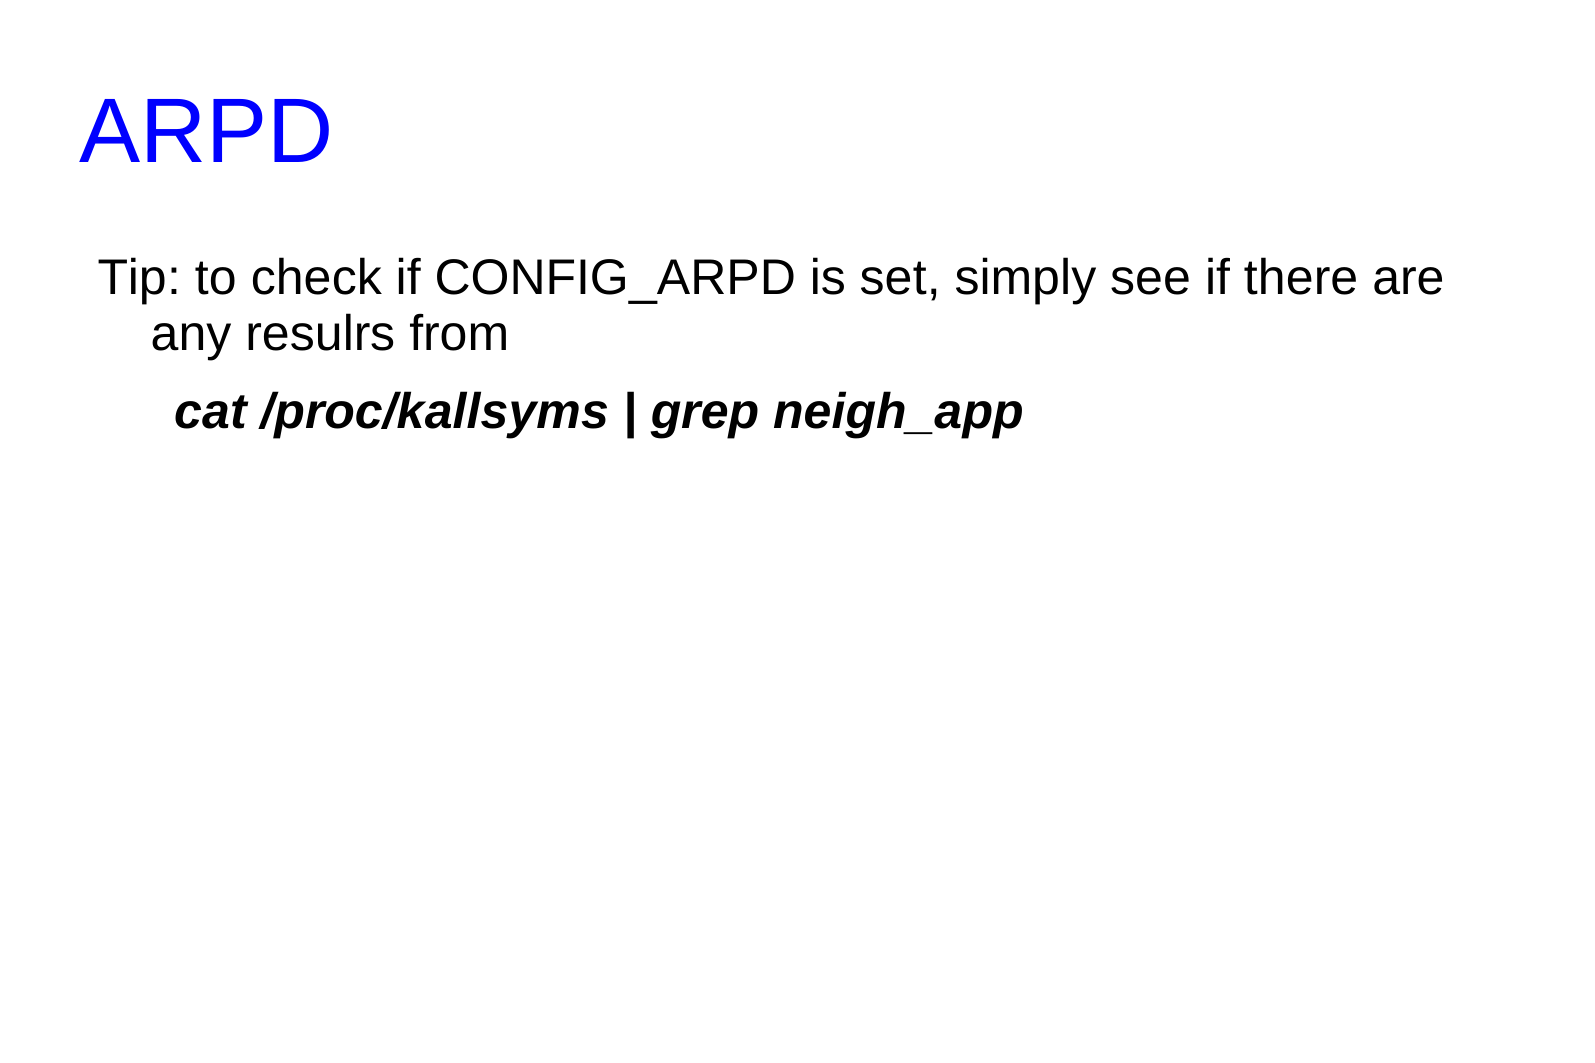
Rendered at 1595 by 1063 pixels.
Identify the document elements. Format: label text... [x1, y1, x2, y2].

title ARPD [79, 49, 1515, 213]
list Tip: to check if CONFIG_ARPD is set, simply see if there are any resulrs from cat /proc/kallsyms | grep neigh_app [79, 248, 1515, 936]
